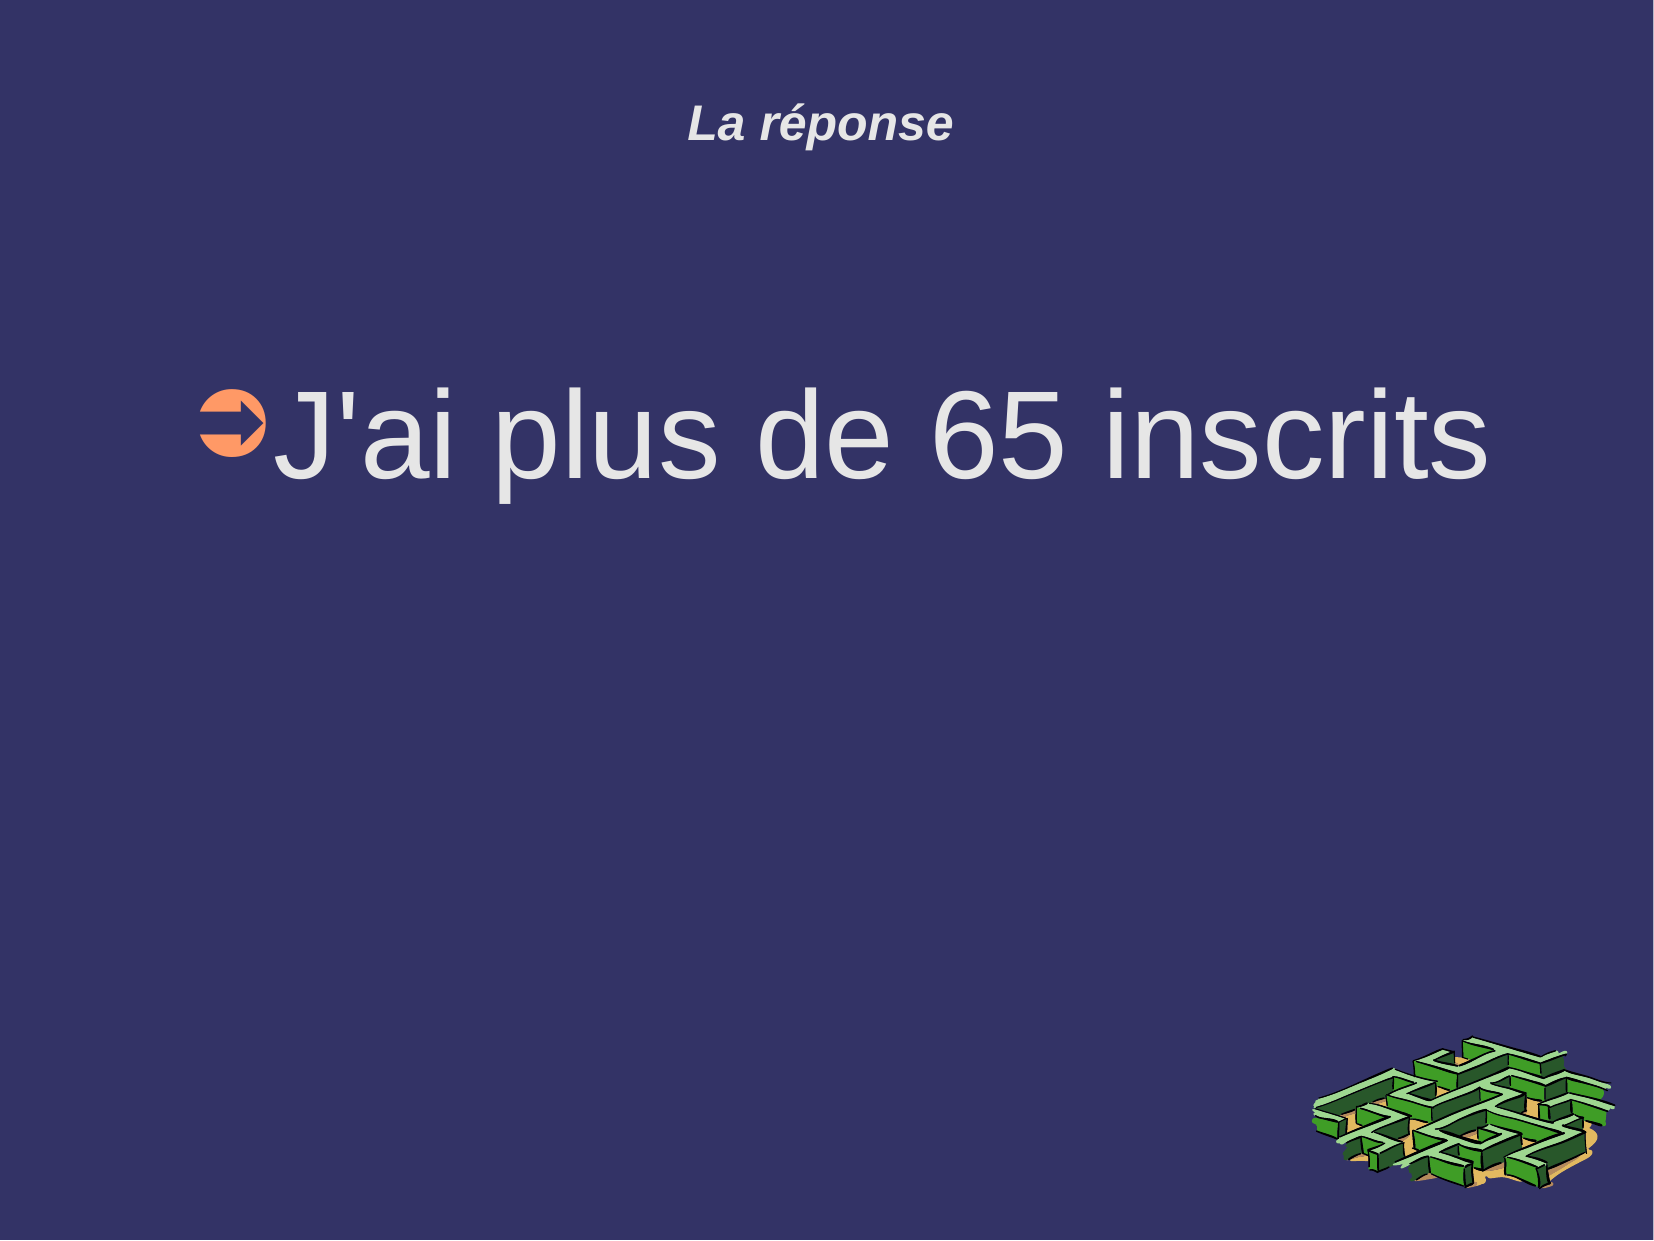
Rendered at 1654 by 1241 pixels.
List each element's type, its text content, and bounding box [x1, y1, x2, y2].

list J'ai plus de 65 inscrits [178, 364, 1570, 1147]
title La réponse [121, 19, 1534, 227]
